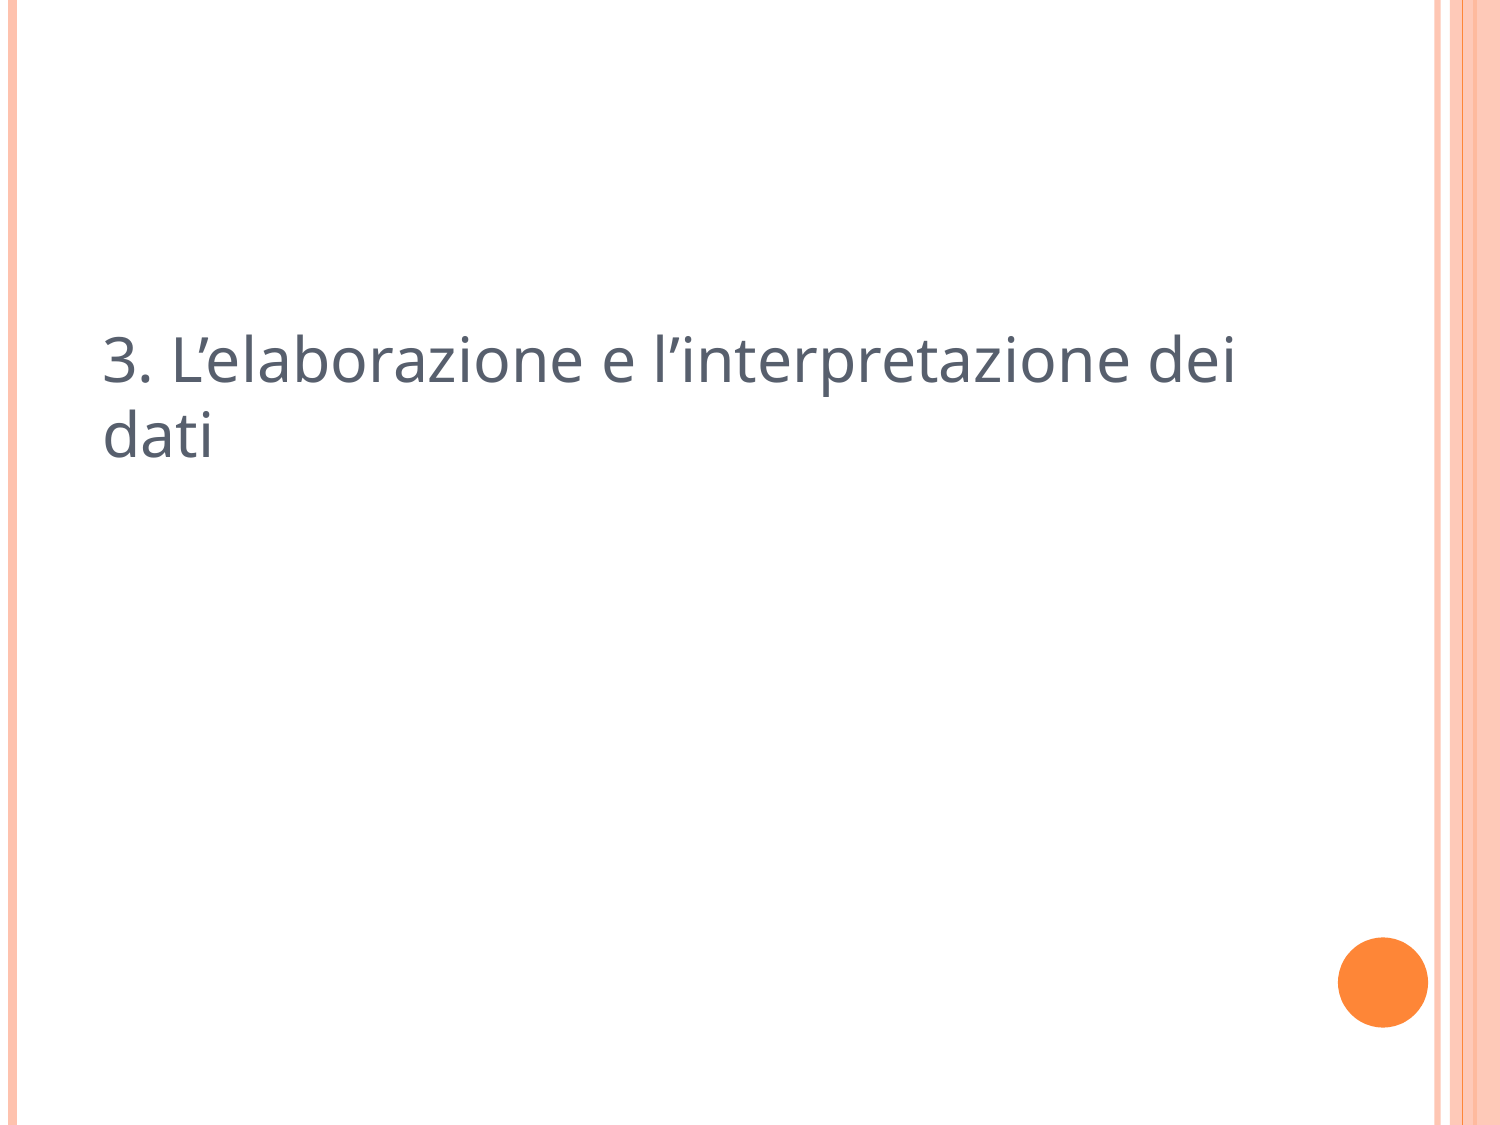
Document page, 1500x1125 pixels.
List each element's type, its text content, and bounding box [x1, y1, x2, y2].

title 3. L’elaborazione e l’interpretazione dei dati [87, 312, 1363, 500]
